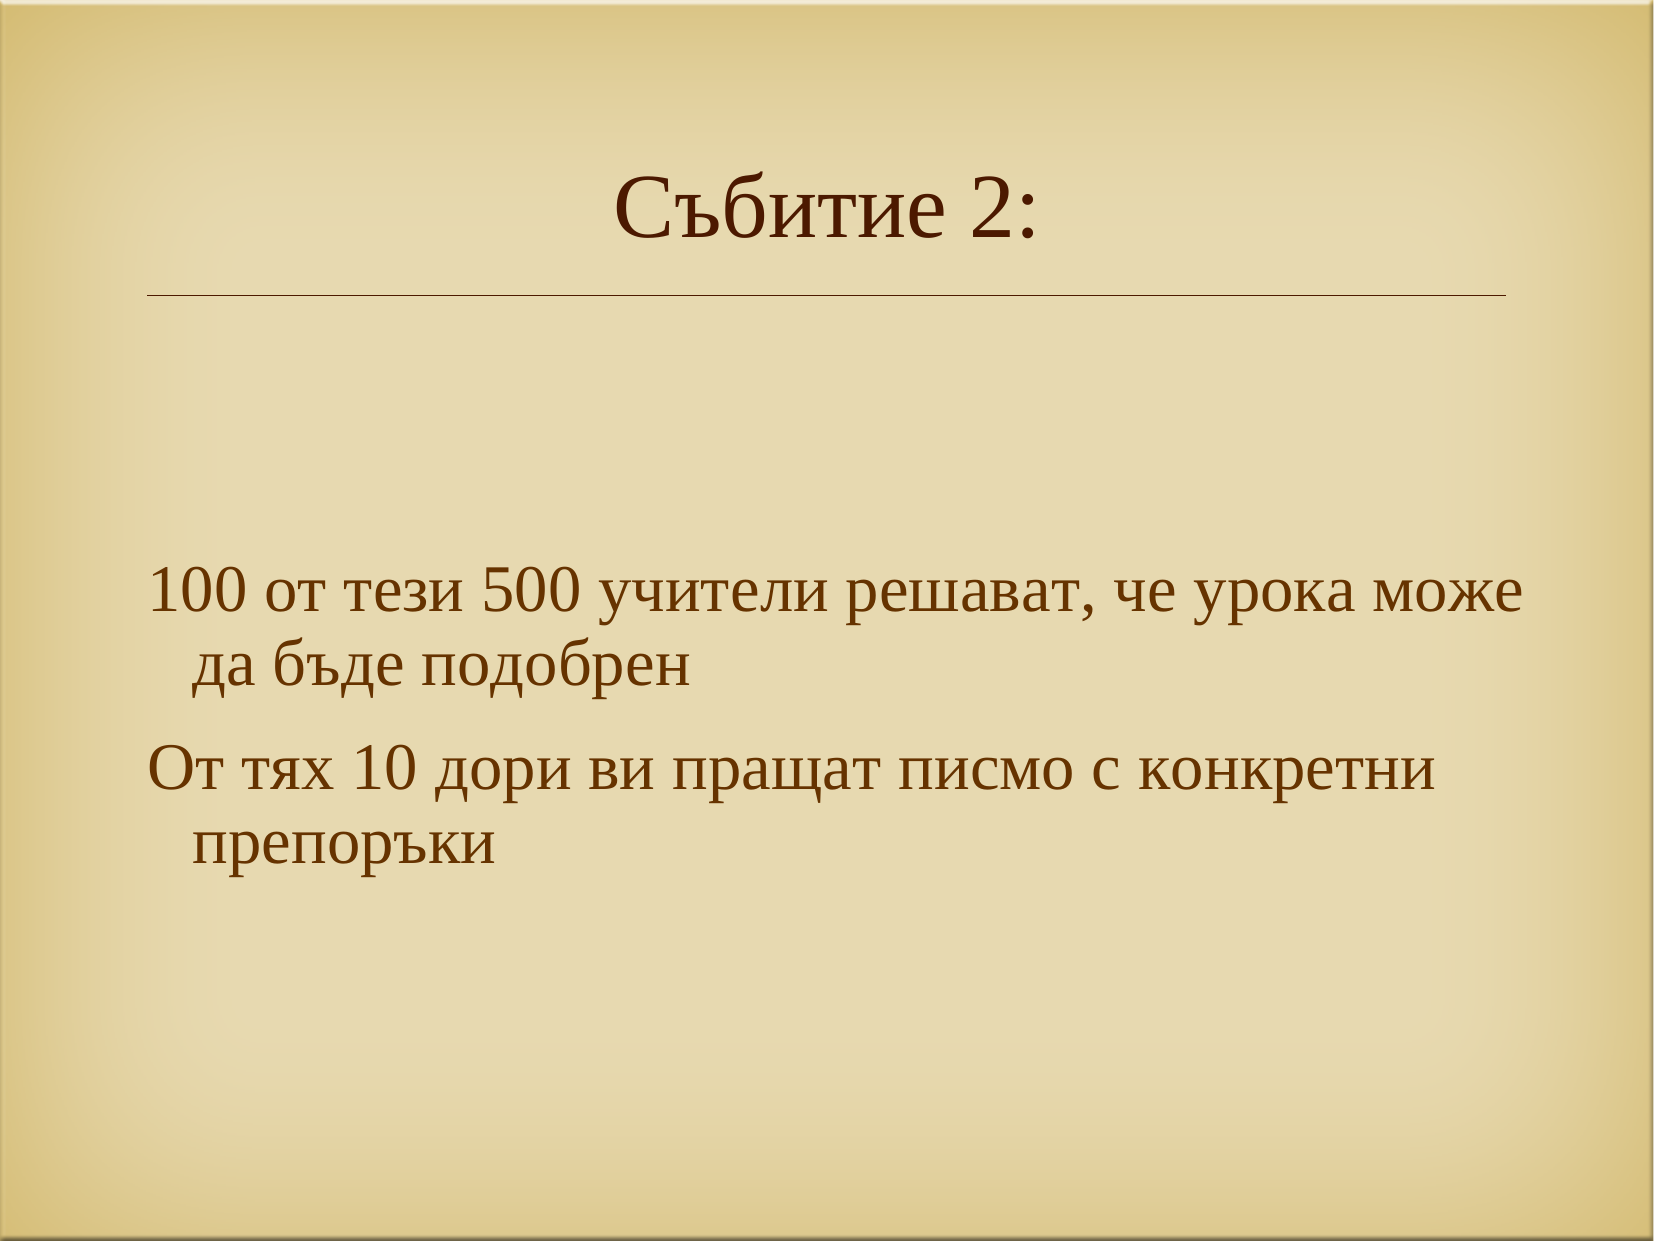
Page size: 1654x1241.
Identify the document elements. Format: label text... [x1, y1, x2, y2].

picture [0, 0, 1654, 1241]
title Събитие 2: [121, 102, 1534, 311]
list 100 от тези 500 учители решават, че урока може да бъде подобрен От тях 10 дори ви пращат писмо с конкретни препоръки [121, 344, 1534, 1127]
